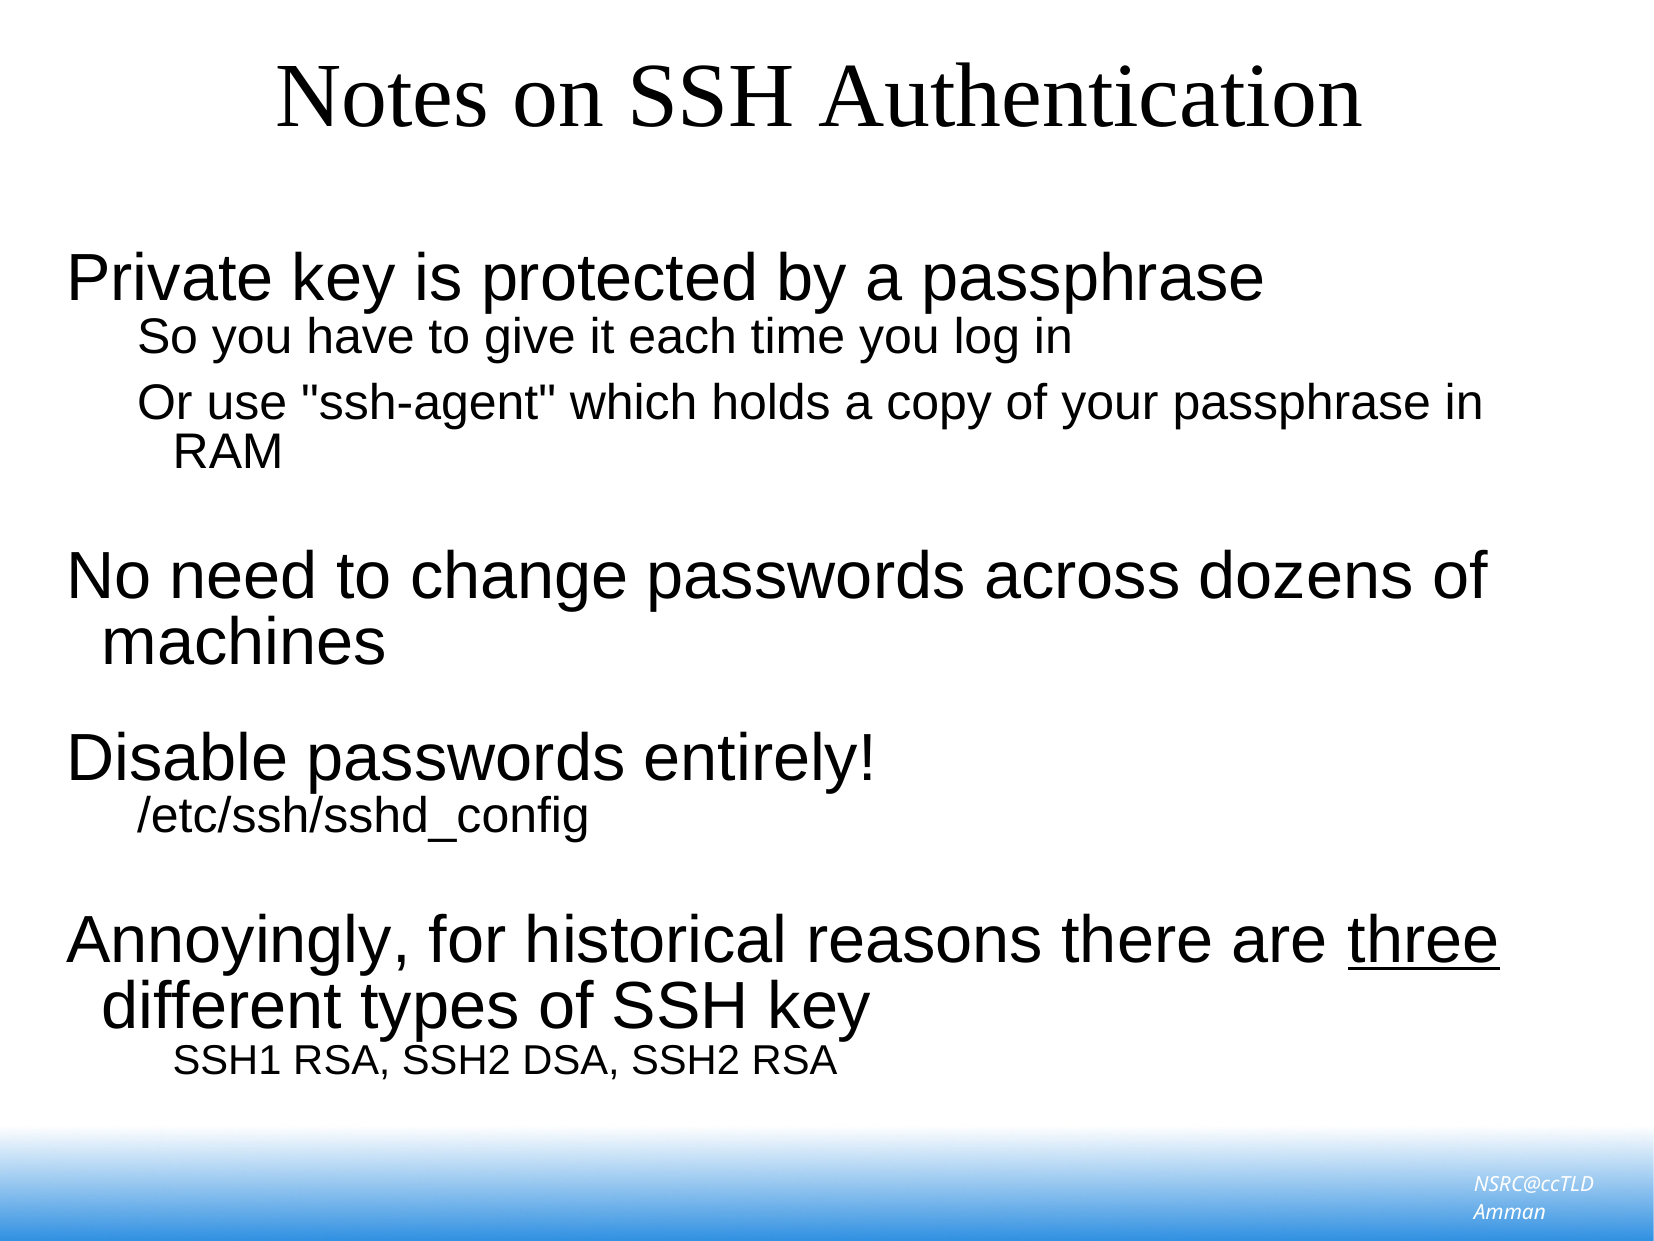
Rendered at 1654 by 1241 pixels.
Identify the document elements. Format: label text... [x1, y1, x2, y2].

picture [0, 1124, 1654, 1241]
list Private key is protected by a passphrase So you have to give it each time you log in Or use "ssh-agent" which holds a copy of your passphrase in RAM No need to change passwords across dozens of machines Disable passwords entirely! /etc/ssh/sshd_config Annoyingly, for historical reasons there are three different types of SSH key SSH1 RSA, SSH2 DSA, SSH2 RSA [30, 248, 1568, 1145]
title Notes on SSH Authentication [76, 45, 1565, 241]
